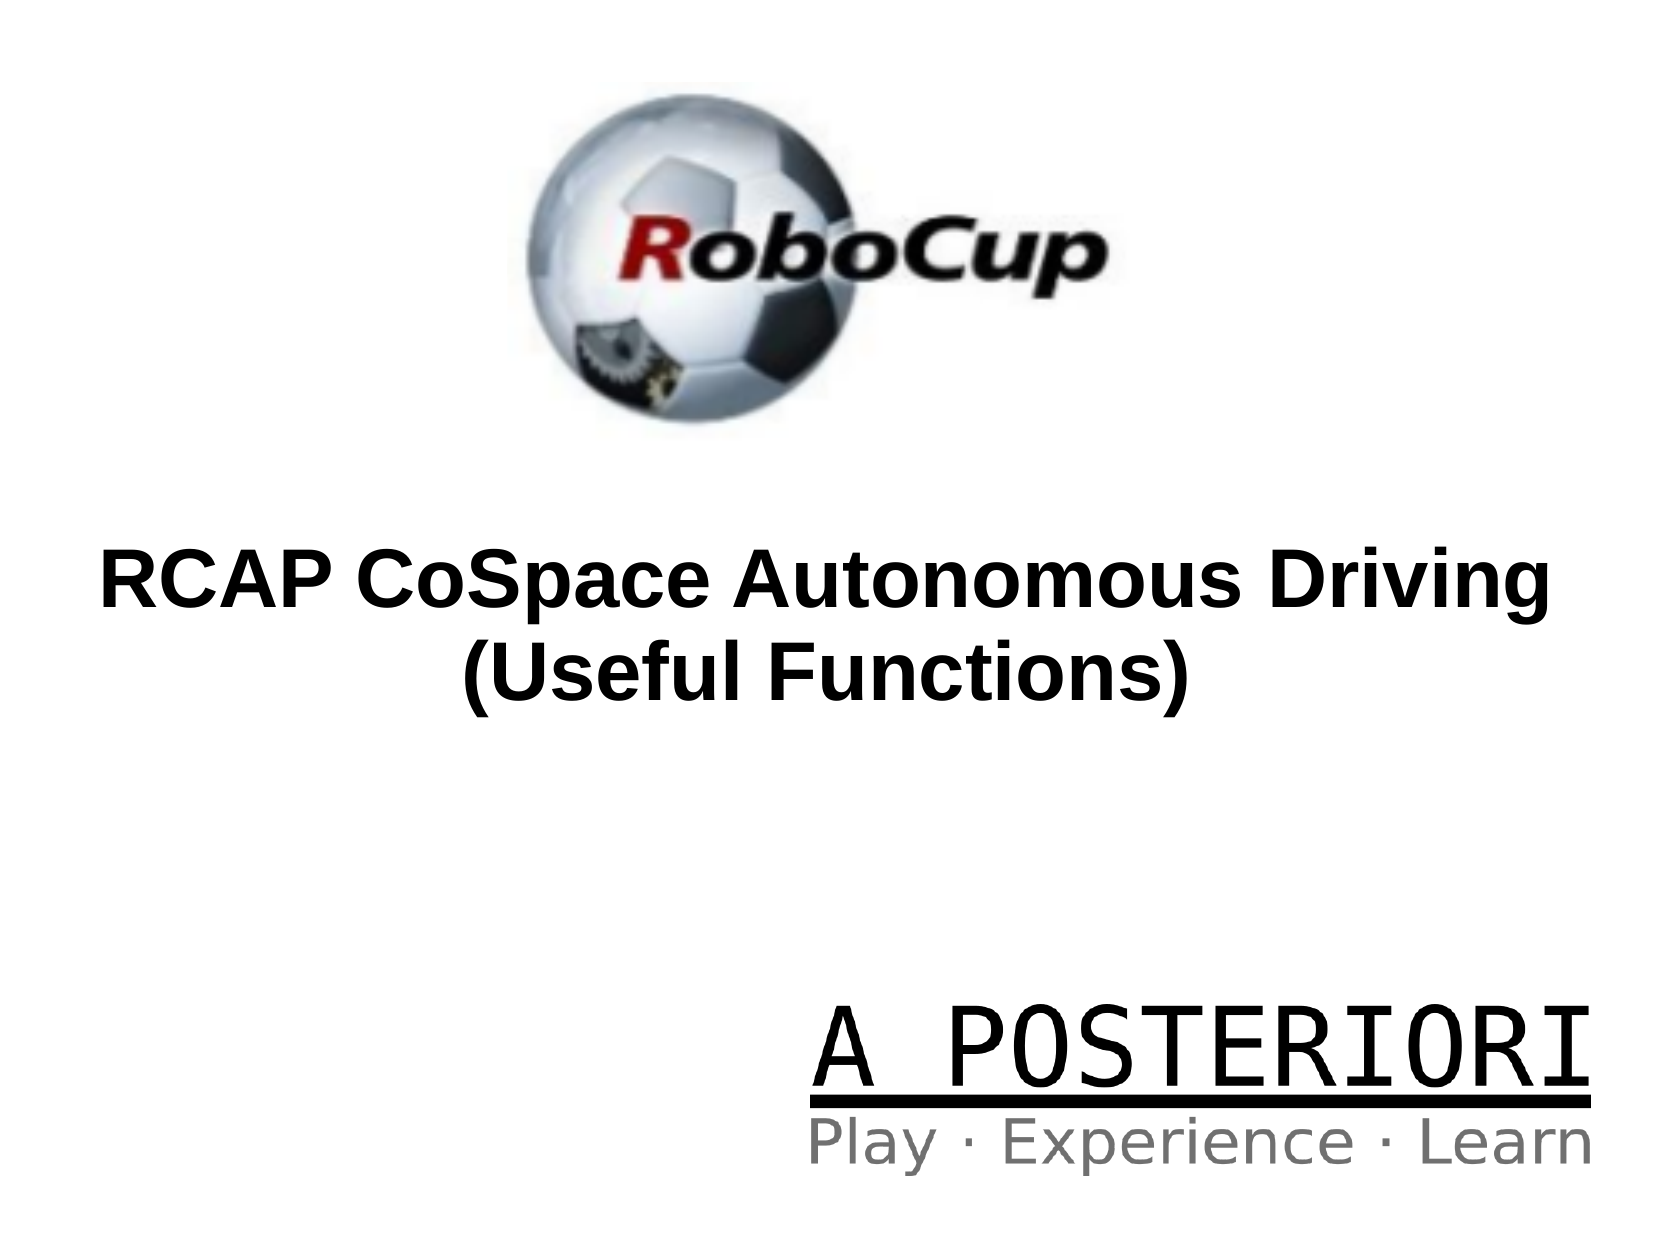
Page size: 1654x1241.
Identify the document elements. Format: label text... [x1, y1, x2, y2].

text_box RCAP CoSpace Autonomous Driving (Useful Functions) [0, 524, 1654, 894]
picture [810, 1004, 1591, 1176]
picture [507, 82, 1130, 444]
